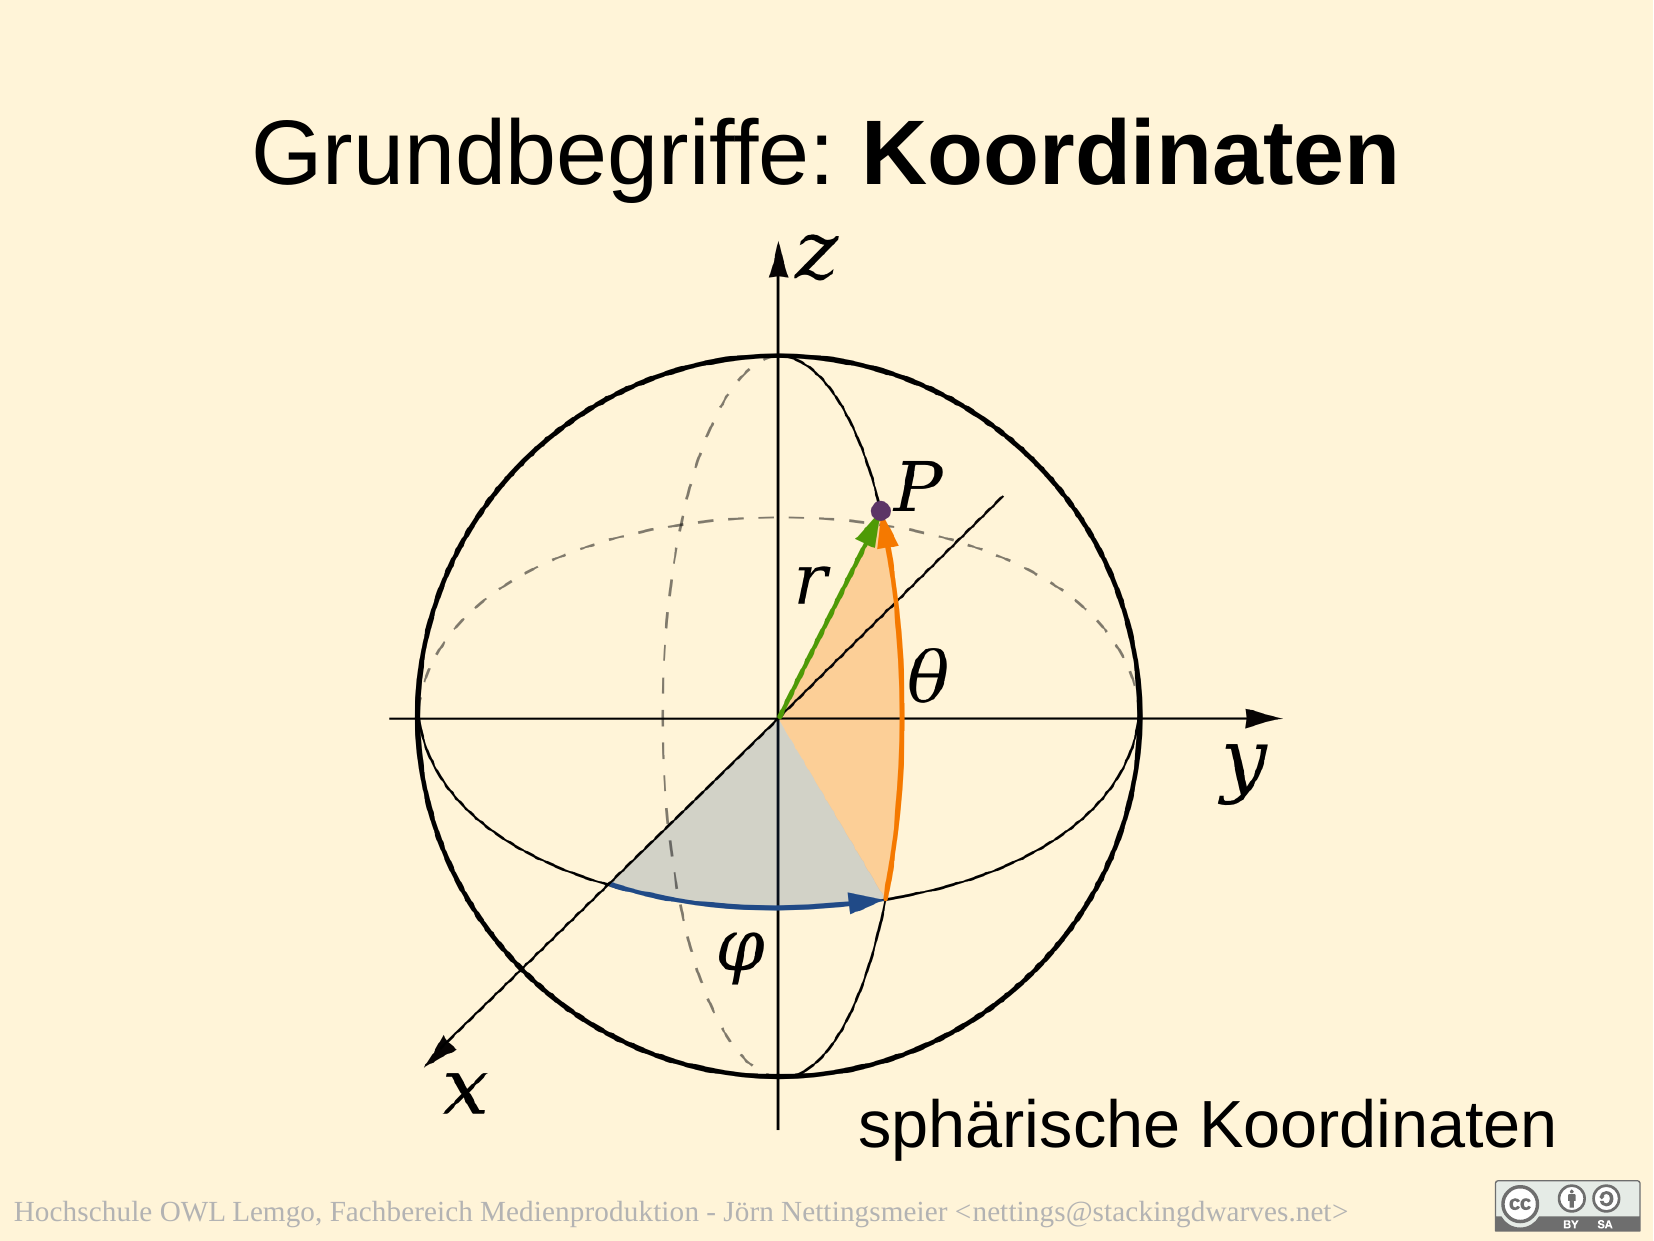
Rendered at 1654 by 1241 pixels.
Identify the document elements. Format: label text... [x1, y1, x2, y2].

list sphärische Koordinaten [787, 1087, 1651, 1201]
picture [375, 224, 1284, 1134]
title Grundbegriffe: Koordinaten [82, 49, 1571, 257]
